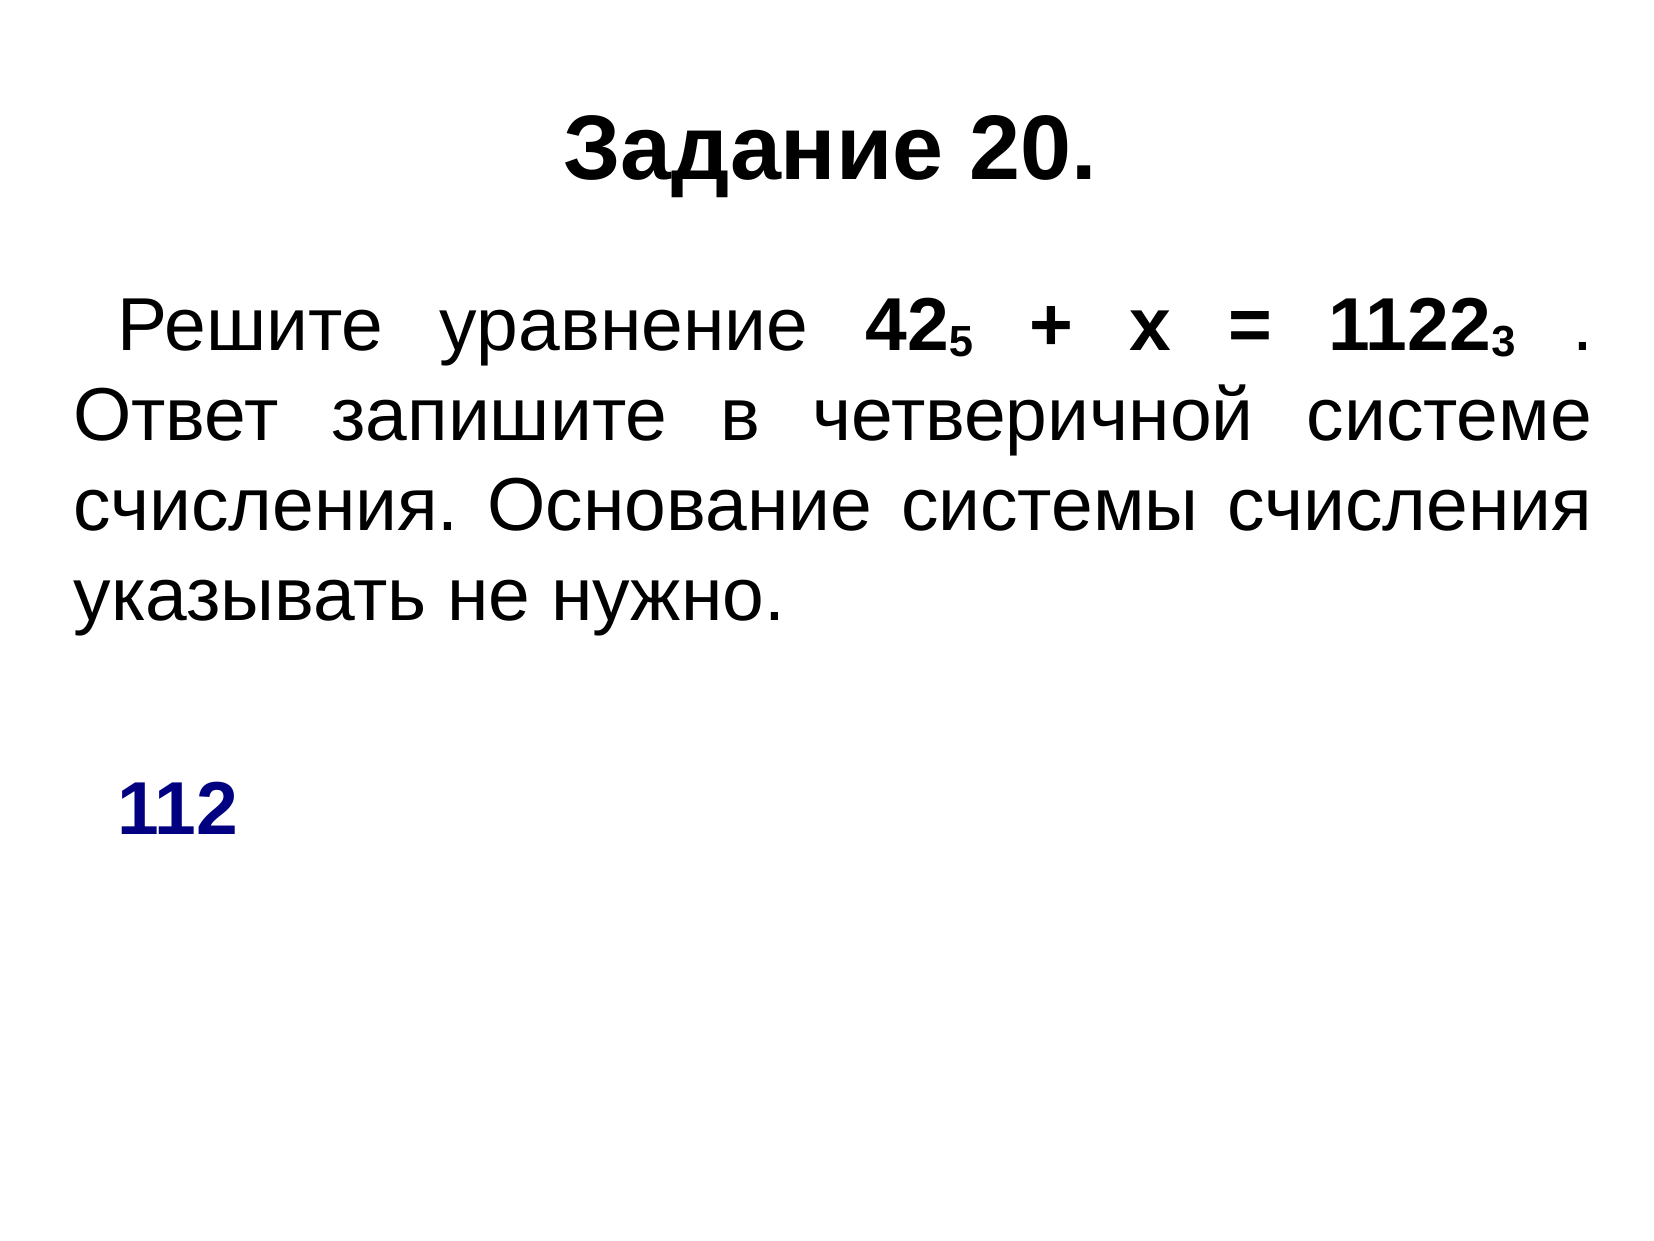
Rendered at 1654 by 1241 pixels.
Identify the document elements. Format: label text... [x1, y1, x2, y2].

title Задание 20. [82, 68, 1571, 268]
text_box Решите уравнение 425 + x = 11223 . Ответ запишите в четверичной системе счисления. Основание системы счисления указывать не нужно. 112 [58, 268, 1609, 1194]
